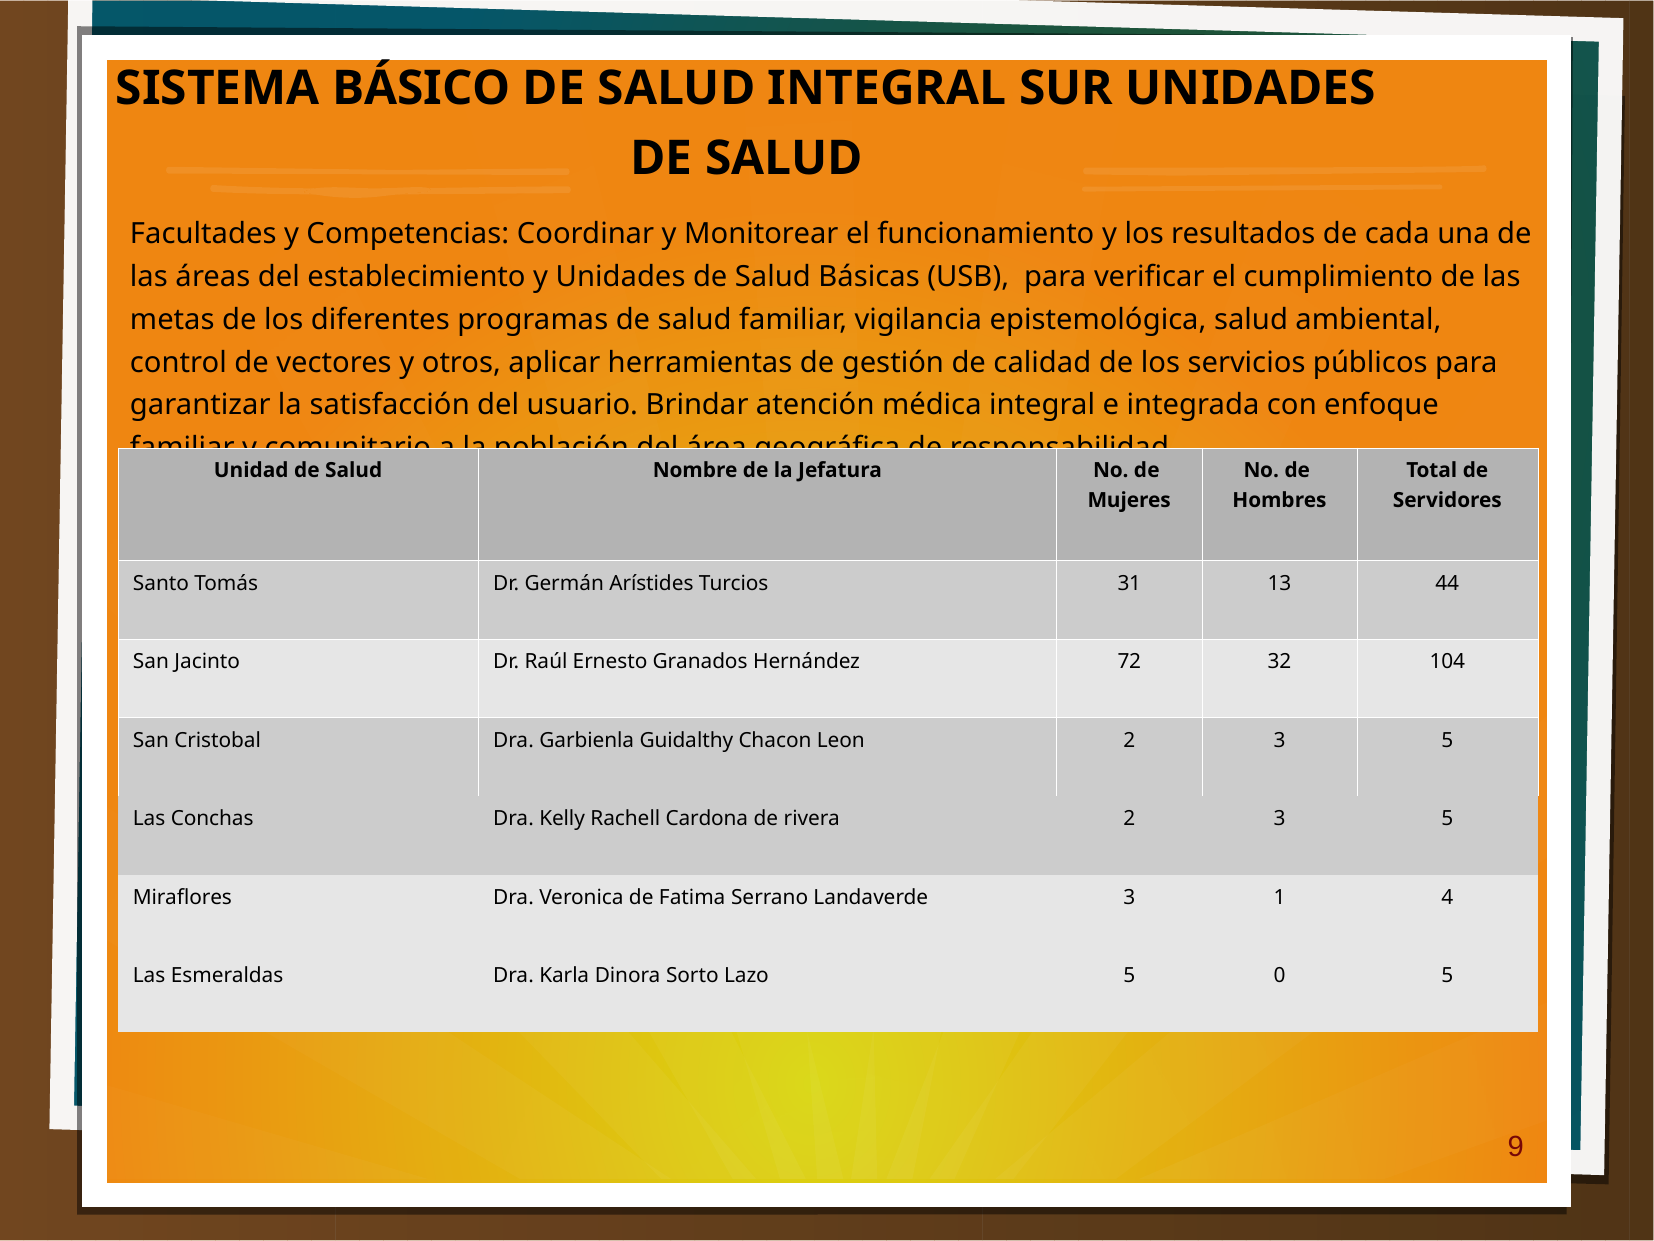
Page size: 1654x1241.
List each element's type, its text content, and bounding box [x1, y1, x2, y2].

table_cell Santo Tomás [119, 561, 478, 639]
table_cell 2 [1056, 796, 1202, 875]
table_cell San Cristobal [119, 718, 478, 796]
table_cell 1 [1202, 875, 1357, 953]
table_cell 32 [1203, 640, 1357, 717]
table_cell Las Esmeraldas [118, 953, 478, 1032]
table_cell San Jacinto [119, 640, 478, 717]
table_cell Las Conchas [118, 796, 478, 875]
table_cell 5 [1357, 953, 1538, 1032]
table_header Nombre de la Jefatura [479, 449, 1056, 560]
table_cell 13 [1203, 561, 1357, 639]
table_cell 5 [1056, 953, 1202, 1032]
table_cell Dra. Garbienla Guidalthy Chacon Leon [479, 718, 1056, 796]
table_cell Dra. Kelly Rachell Cardona de rivera [478, 796, 1056, 875]
table_cell 2 [1057, 718, 1202, 796]
table_header No. de Hombres [1203, 449, 1357, 560]
table_cell 104 [1358, 640, 1538, 717]
table_cell Dra. Veronica de Fatima Serrano Landaverde [478, 875, 1056, 953]
table_cell 44 [1358, 561, 1538, 639]
table_cell 3 [1202, 796, 1357, 875]
table_cell 5 [1358, 718, 1538, 796]
table_cell 5 [1357, 796, 1538, 875]
table_cell Dr. Raúl Ernesto Granados Hernández [479, 640, 1056, 717]
table_header Total de Servidores [1358, 449, 1538, 560]
table_header No. de Mujeres [1057, 449, 1202, 560]
table_cell 31 [1057, 561, 1202, 639]
table_cell 4 [1357, 875, 1538, 953]
text_box Facultades y Competencias: Coordinar y Monitorear el funcionamiento y los resultados de cada una de las áreas del establecimiento y Unidades de Salud Básicas (USB), para verificar el cumplimiento de las metas de los diferentes programas de salud familiar, vigilancia epistemológica, salud ambiental, control de vectores y otros, aplicar herramientas de gestión de calidad de los servicios públicos para garantizar la satisfacción del usuario. Brindar atención médica integral e integrada con enfoque familiar y comunitario a la población del área geográfica de responsabilidad. [129, 124, 1536, 448]
table_header Unidad de Salud [119, 449, 478, 560]
title SISTEMA BÁSICO DE SALUD INTEGRAL SUR UNIDADES DE SALUD [82, 47, 1412, 190]
table_cell 72 [1057, 640, 1202, 717]
table_cell 0 [1202, 953, 1357, 1032]
table_cell 3 [1203, 718, 1357, 796]
table_cell Dra. Karla Dinora Sorto Lazo [478, 953, 1056, 1032]
table_cell Dr. Germán Arístides Turcios [479, 561, 1056, 639]
table_cell 3 [1056, 875, 1202, 953]
table_cell Miraflores [118, 875, 478, 953]
